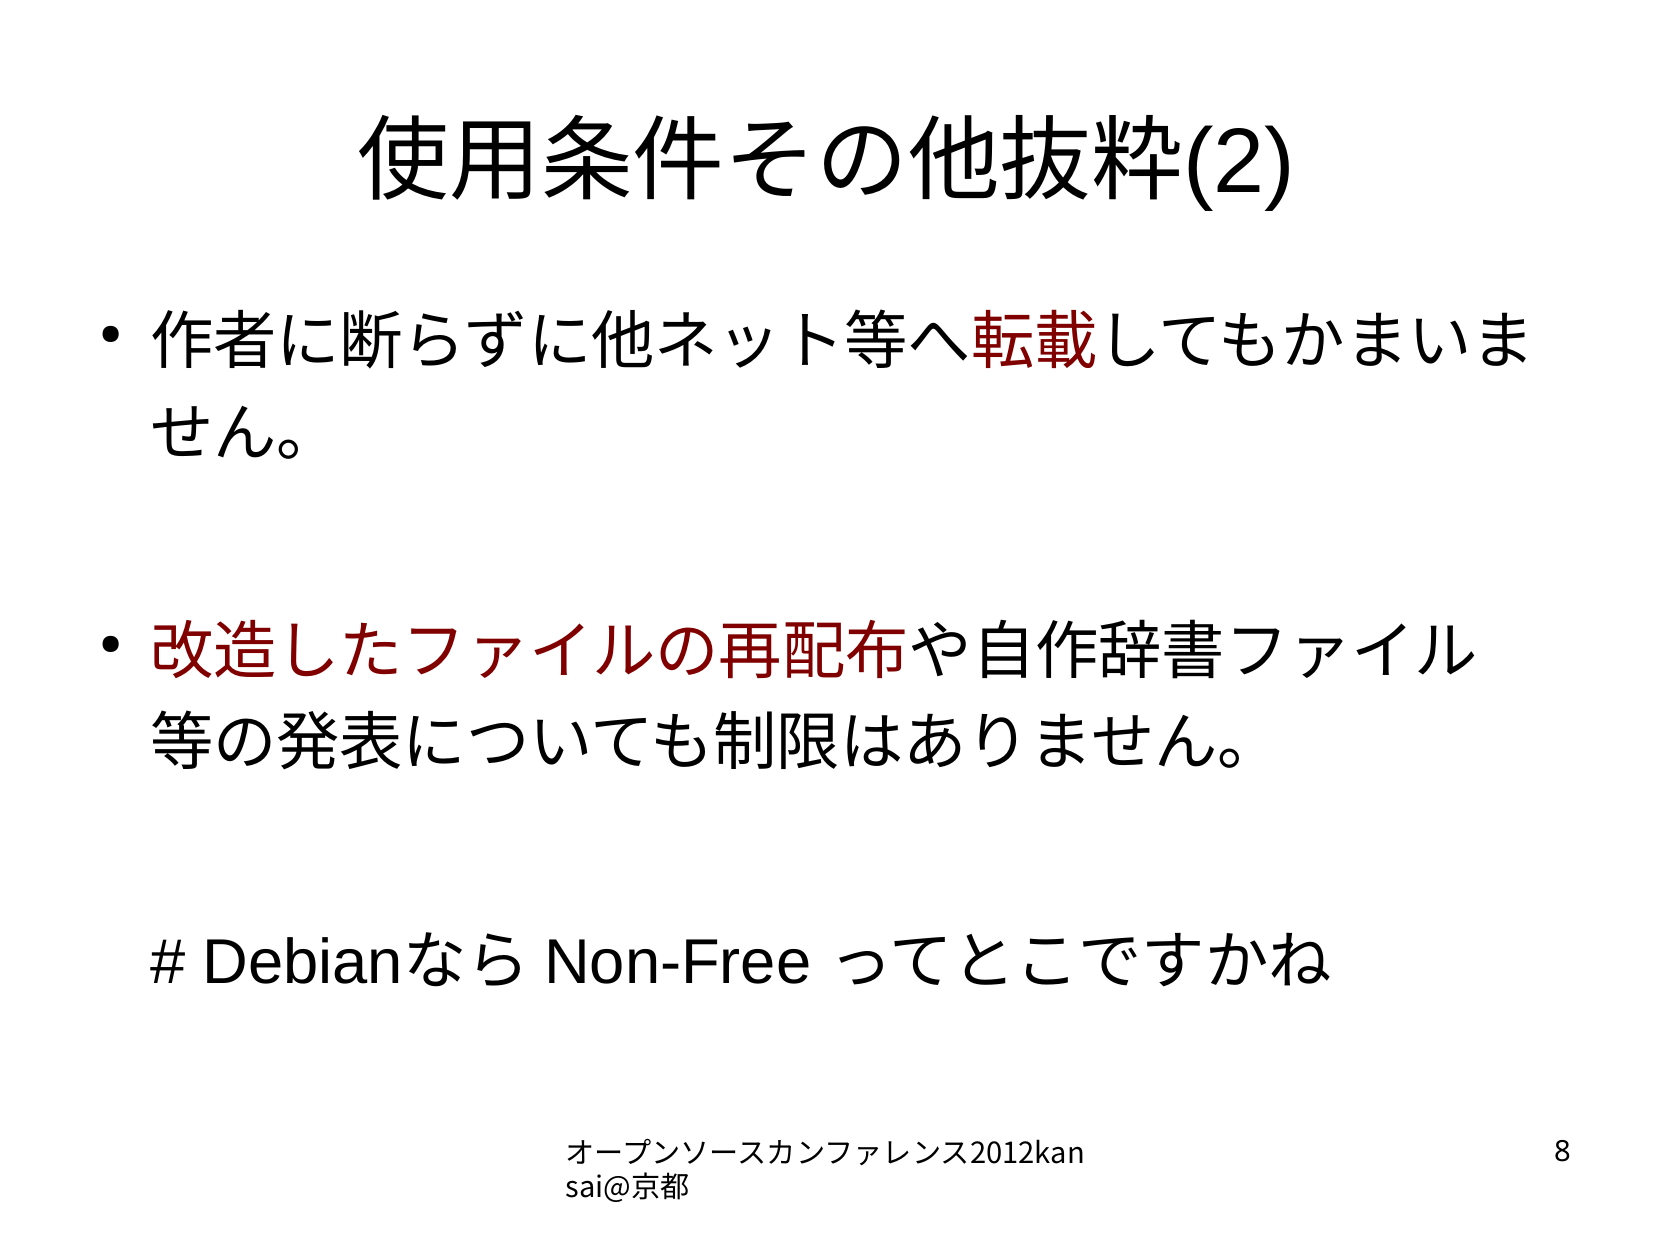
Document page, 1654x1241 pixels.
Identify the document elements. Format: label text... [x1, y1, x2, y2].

list 作者に断らずに他ネット等へ転載してもかまいません。 改造したファイルの再配布や自作辞書ファイル等の発表についても制限はありません。 # Debianなら Non-Free ってとこですかね [82, 290, 1538, 1010]
title 使用条件その他抜粋(2) [82, 49, 1571, 257]
